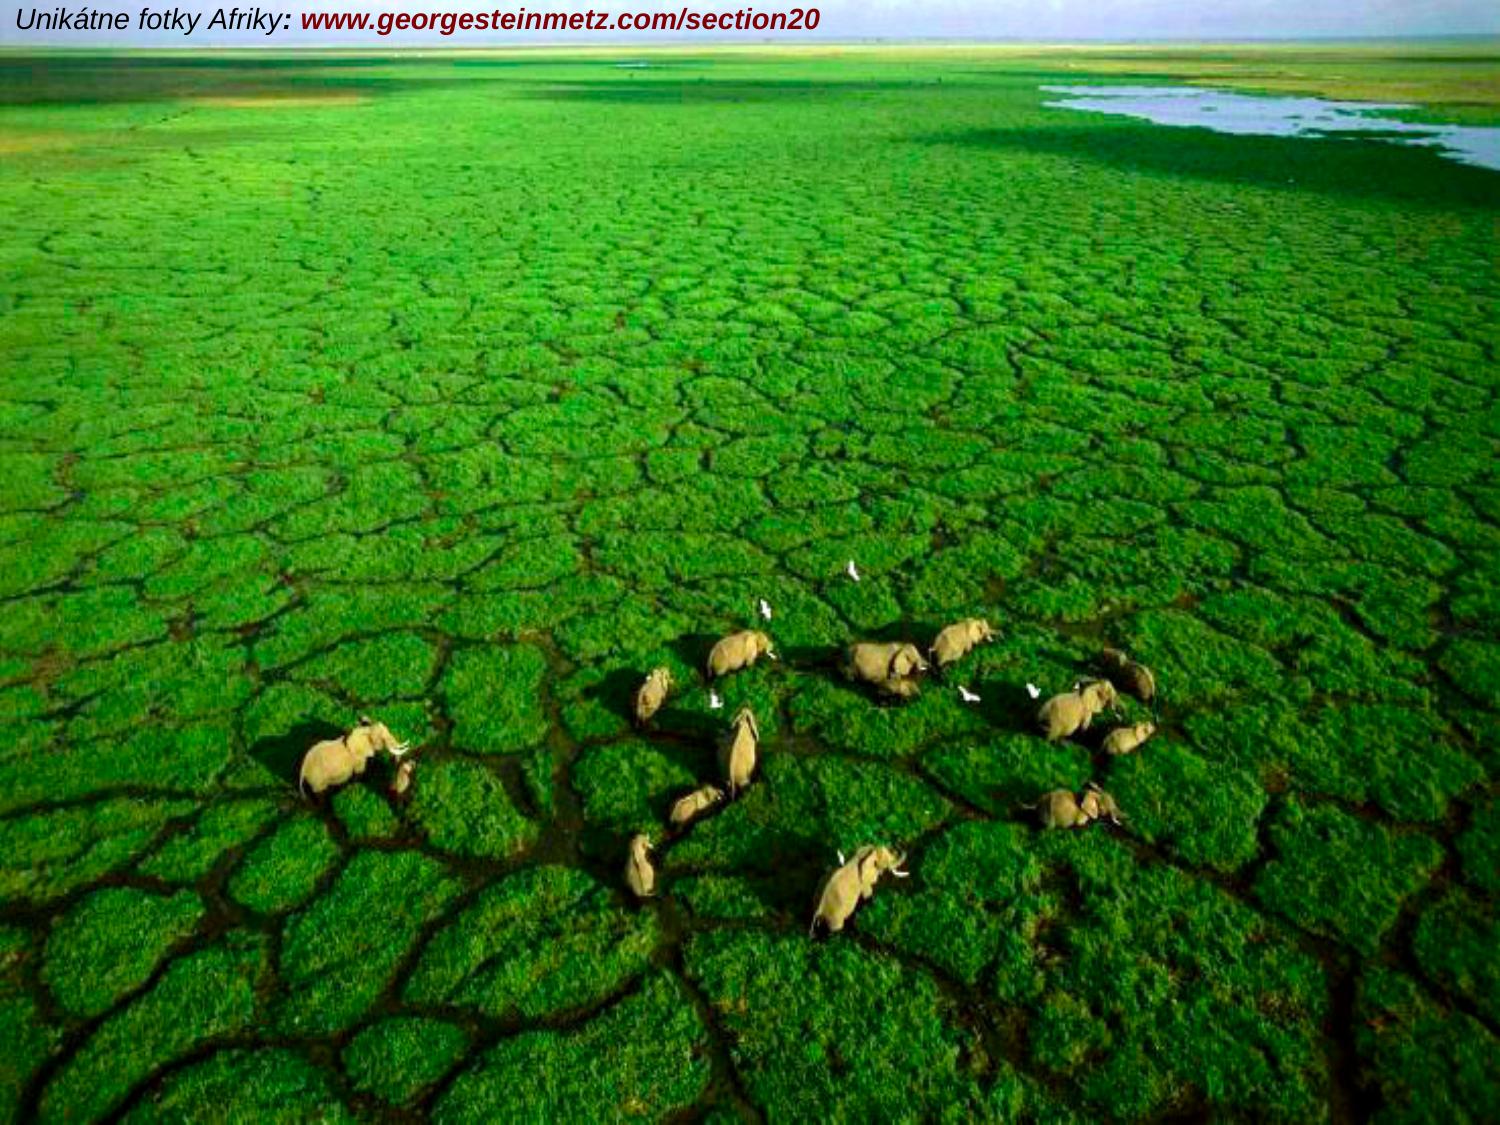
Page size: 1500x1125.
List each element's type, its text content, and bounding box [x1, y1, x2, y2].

text_box Unikátne fotky Afriky: www.georgesteinmetz.com/section20 [0, 0, 899, 53]
picture [0, 0, 1500, 1125]
